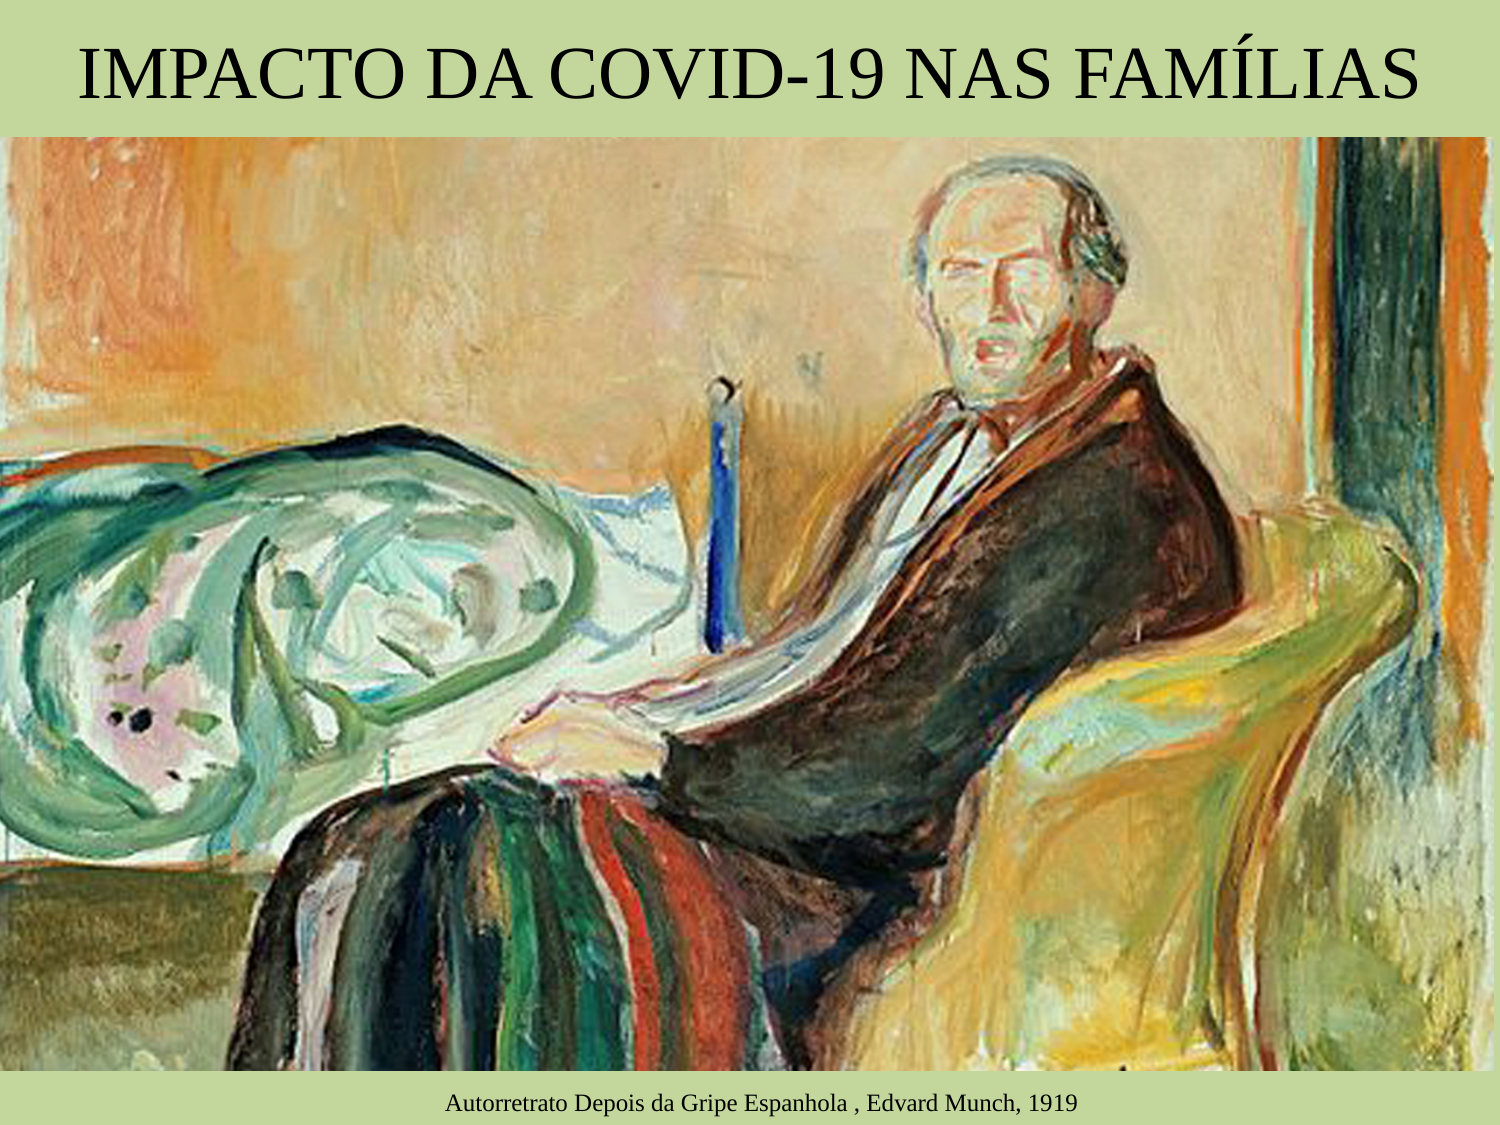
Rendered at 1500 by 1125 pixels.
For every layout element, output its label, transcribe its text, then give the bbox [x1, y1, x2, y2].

picture [0, 137, 1494, 1071]
text_box Autorretrato Depois da Gripe Espanhola , Edvard Munch, 1919 [88, 1079, 1436, 1125]
title IMPACTO DA COVID-19 NAS FAMÍLIAS [0, 0, 1500, 138]
